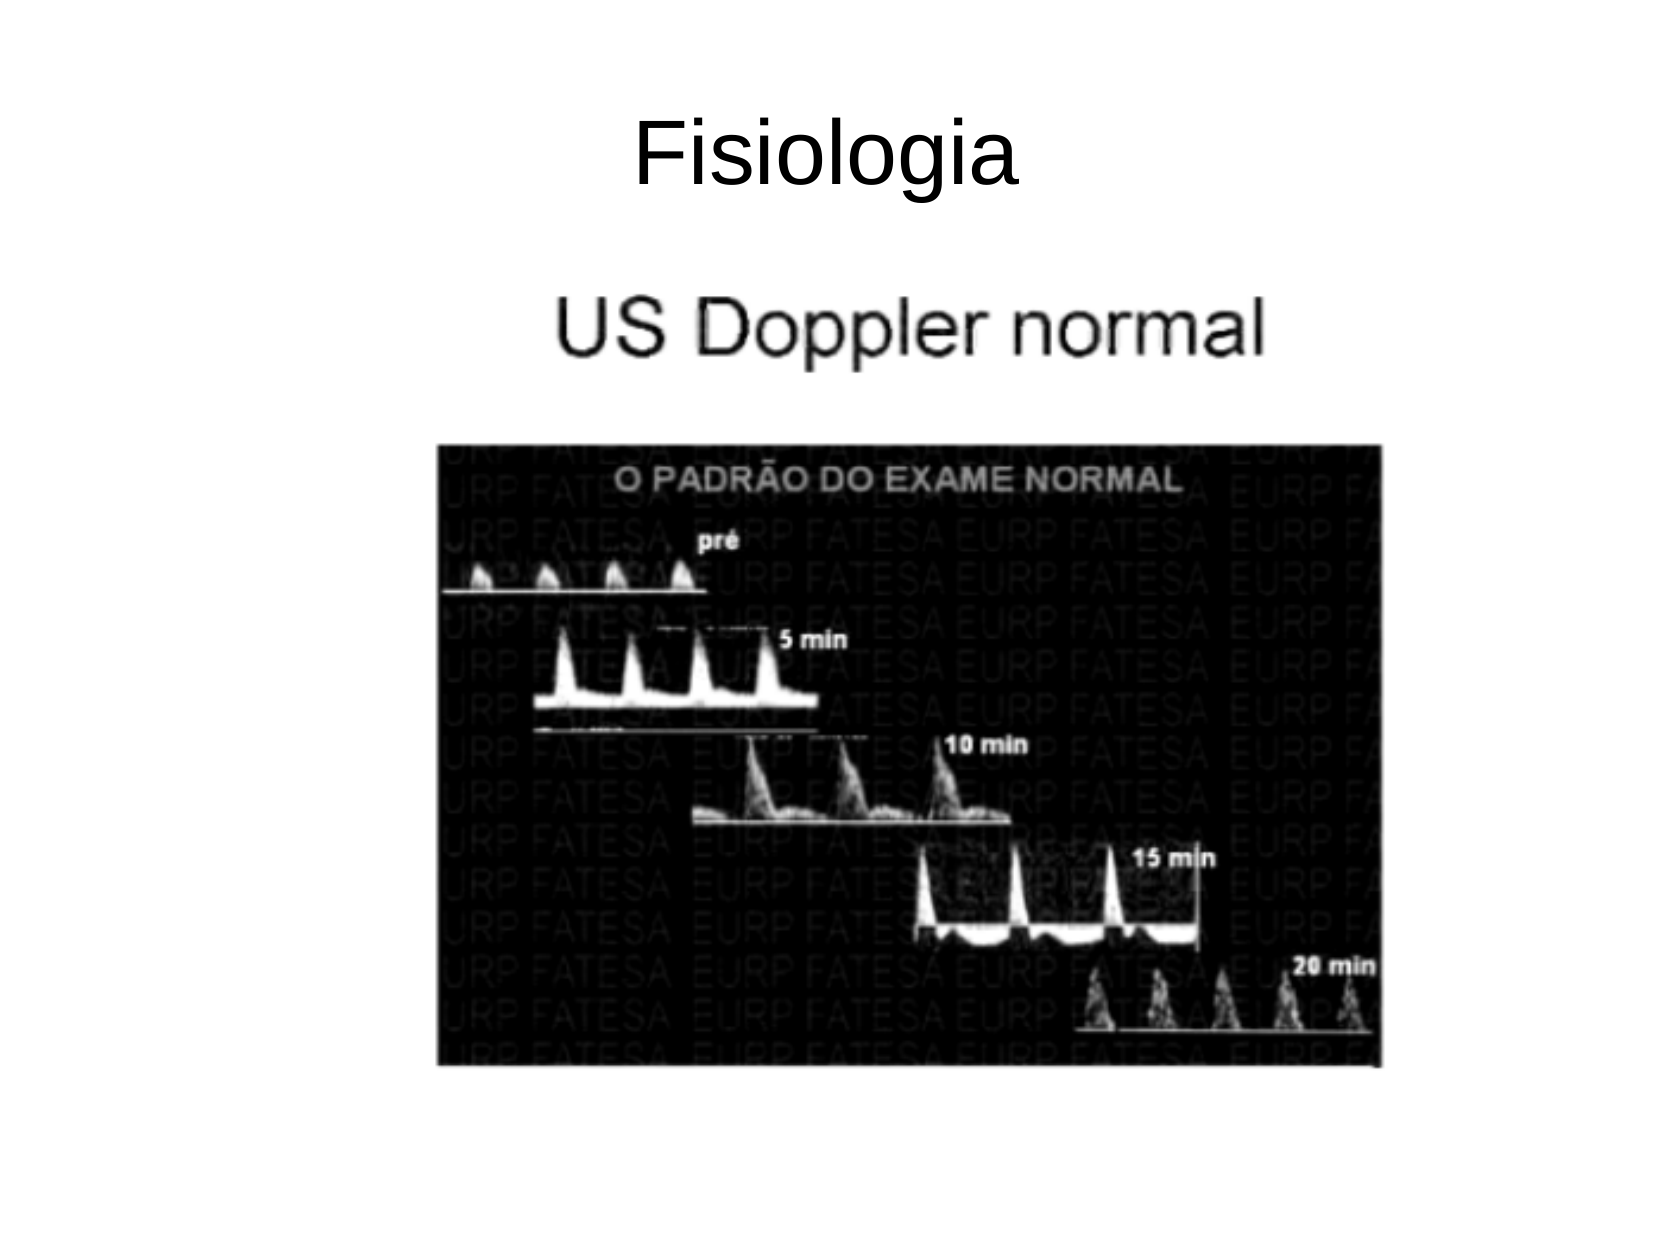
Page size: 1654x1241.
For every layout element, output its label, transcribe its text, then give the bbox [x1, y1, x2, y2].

title Fisiologia [82, 49, 1571, 257]
picture [389, 256, 1418, 1087]
